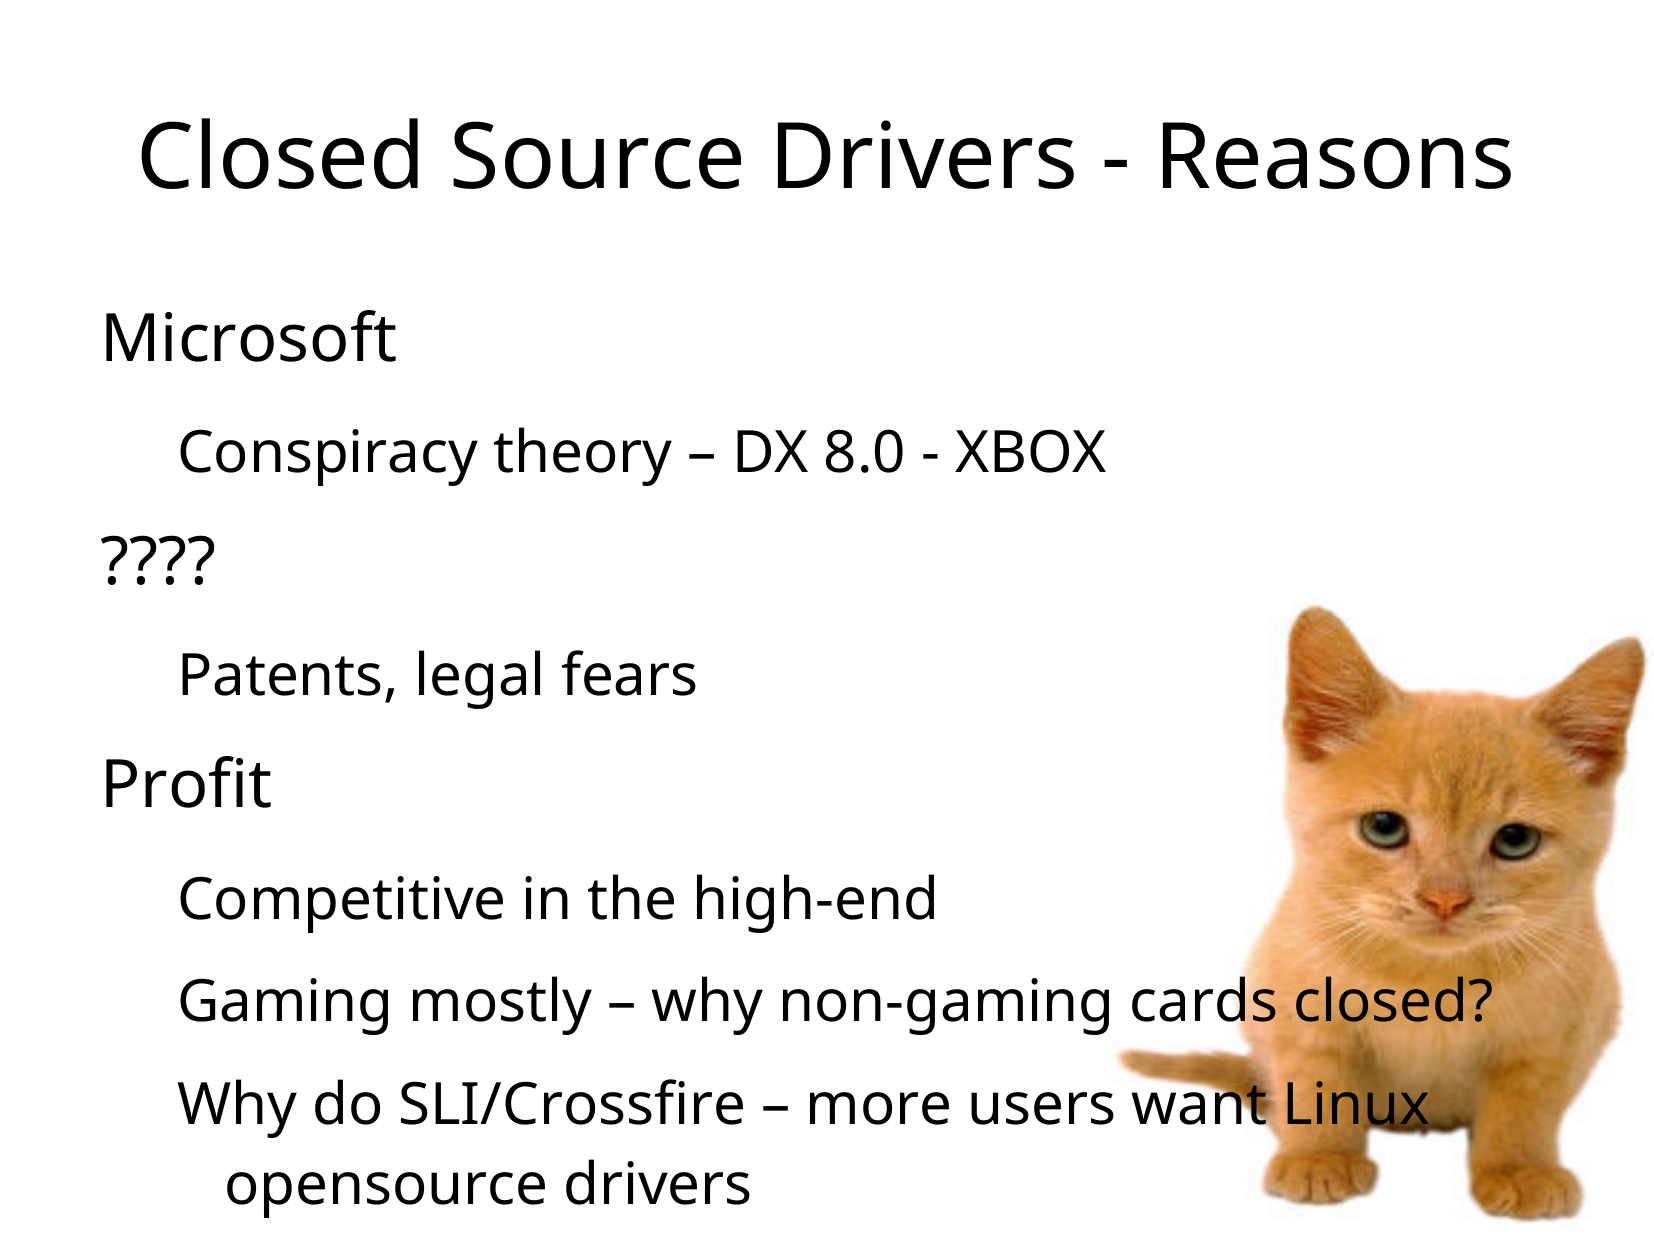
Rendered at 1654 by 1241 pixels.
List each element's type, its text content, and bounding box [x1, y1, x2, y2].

title Closed Source Drivers - Reasons [82, 49, 1571, 257]
picture [1109, 599, 1654, 1227]
list Microsoft Conspiracy theory – DX 8.0 - XBOX ???? Patents, legal fears Profit Competitive in the high-end Gaming mostly – why non-gaming cards closed? Why do SLI/Crossfire – more users want Linux opensource drivers [82, 290, 1571, 1139]
